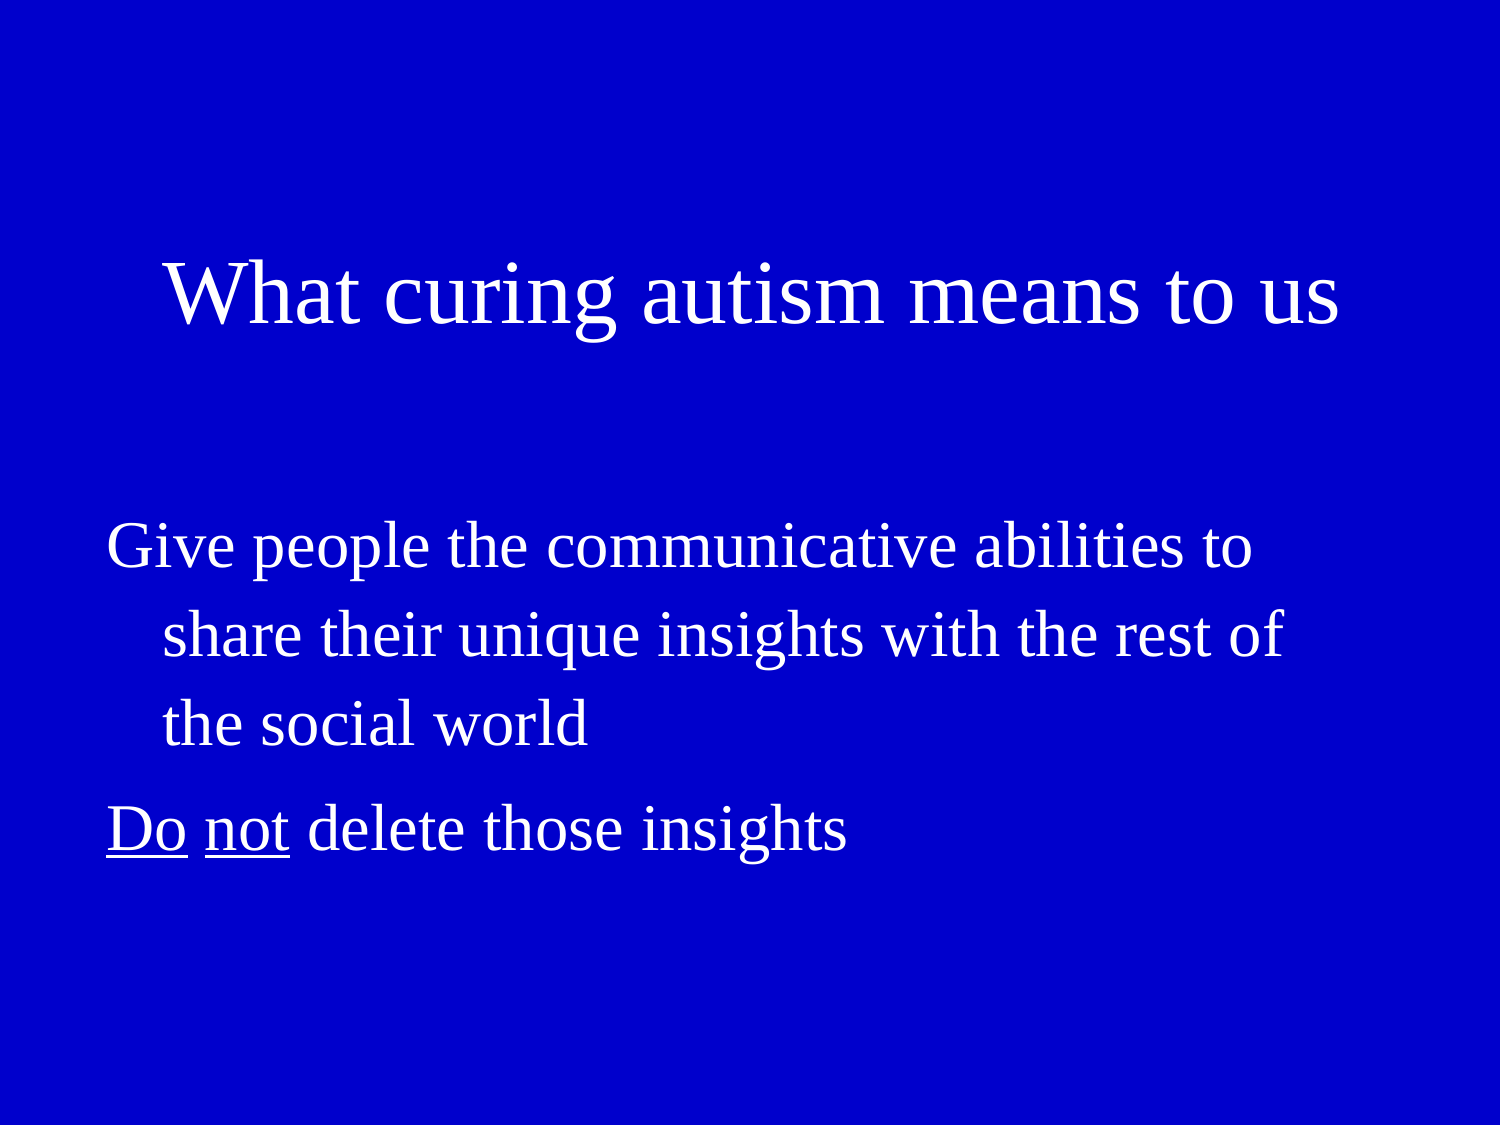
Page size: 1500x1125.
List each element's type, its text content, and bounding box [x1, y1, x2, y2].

list Give people the communicative abilities to share their unique insights with the rest of the social world Do not delete those insights [106, 493, 1382, 864]
title What curing autism means to us [115, 188, 1391, 377]
